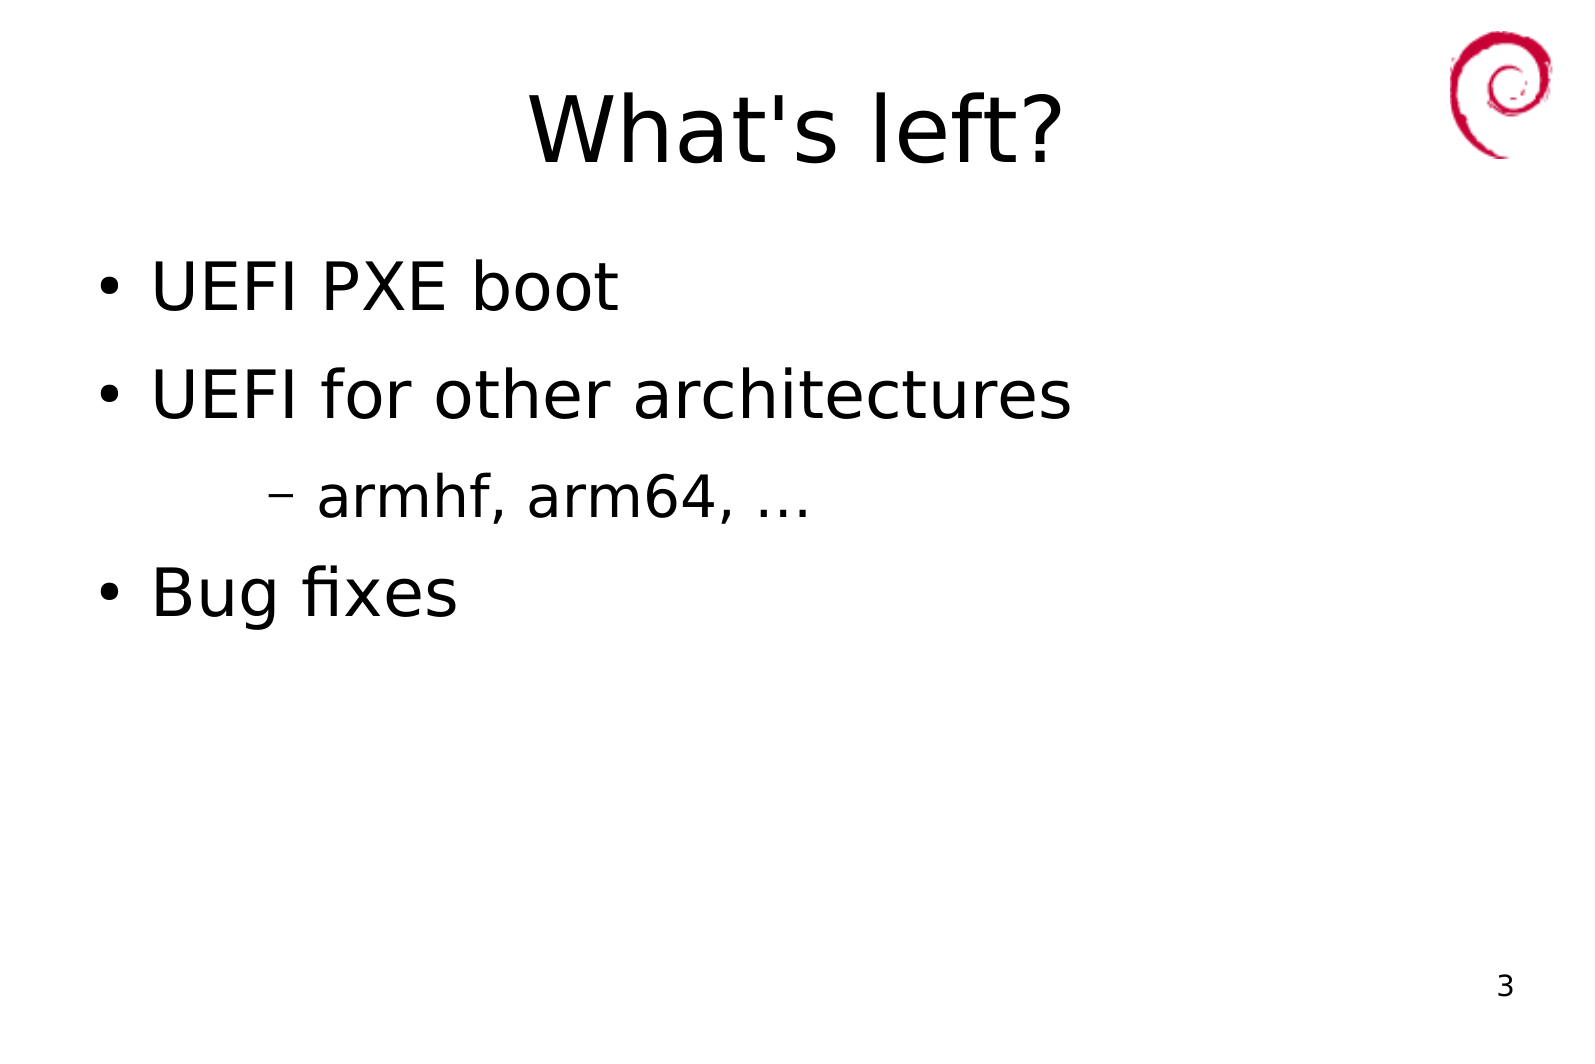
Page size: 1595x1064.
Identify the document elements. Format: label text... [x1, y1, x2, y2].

title What's left? [79, 42, 1515, 220]
picture [1450, 31, 1555, 159]
list UEFI PXE boot UEFI for other architectures armhf, arm64, … Bug fixes [79, 248, 1515, 951]
